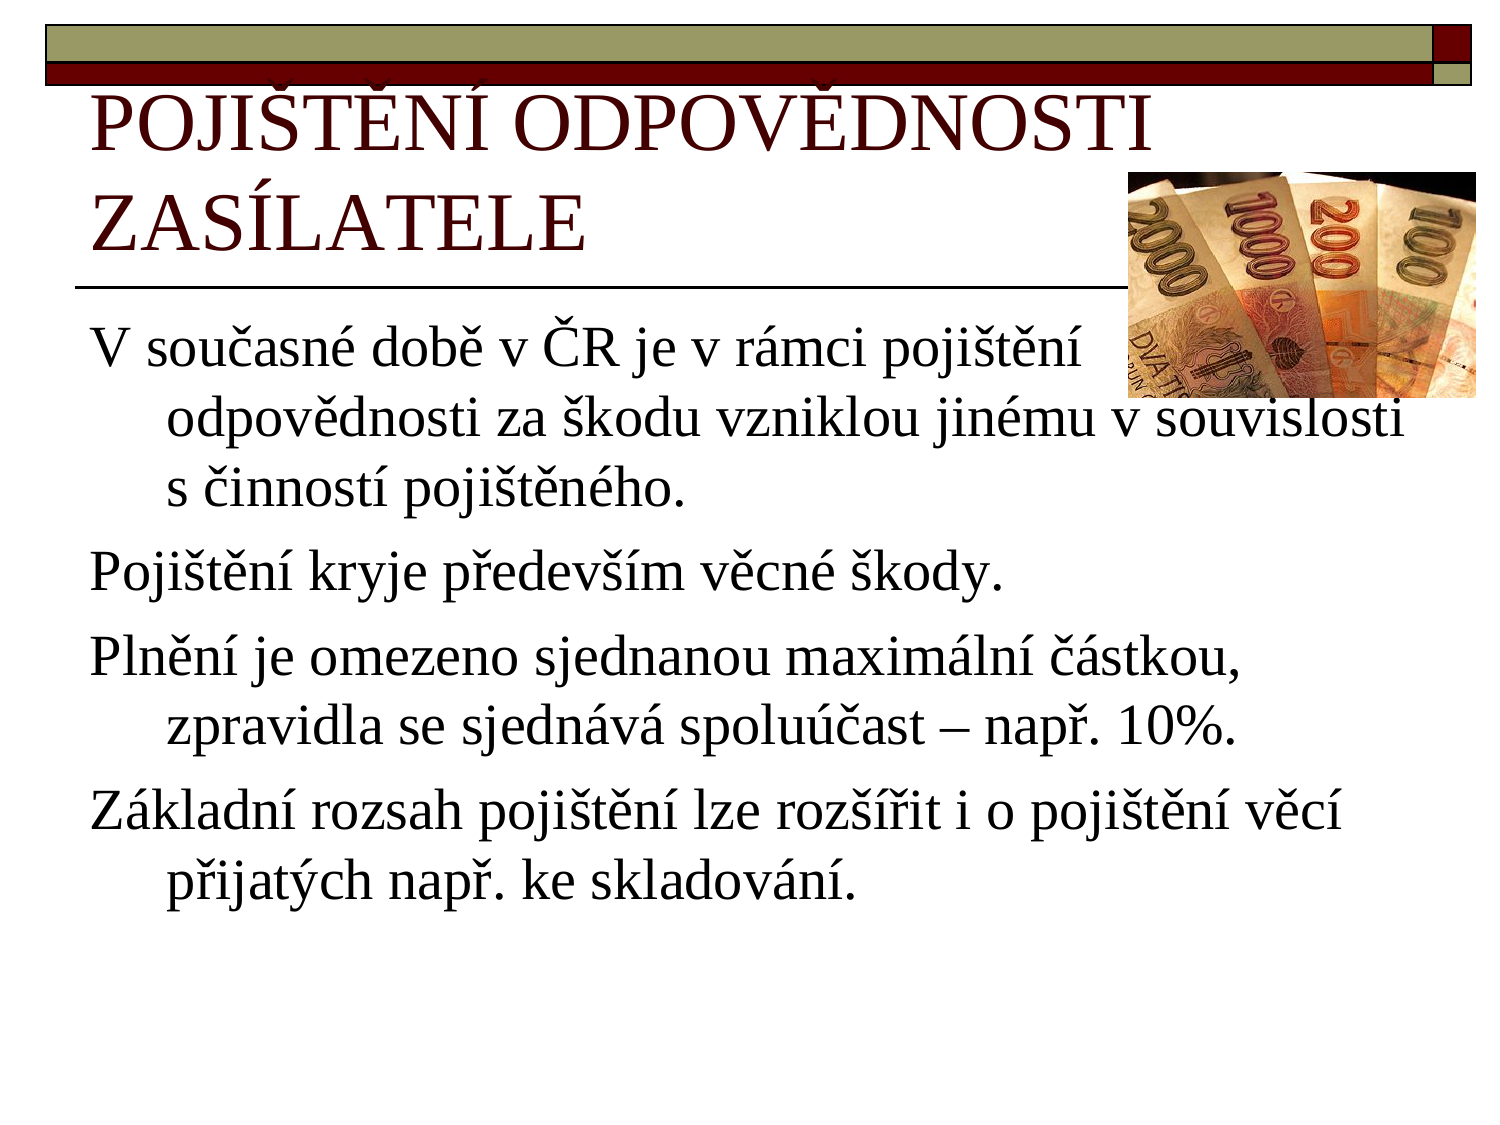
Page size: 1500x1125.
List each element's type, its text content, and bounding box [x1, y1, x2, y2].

list V současné době v ČR je v rámci pojištění odpovědnosti za škodu vzniklou jinému v souvislosti s činností pojištěného. Pojištění kryje především věcné škody. Plnění je omezeno sjednanou maximální částkou, zpravidla se sjednává spoluúčast – např. 10%. Základní rozsah pojištění lze rozšířit i o pojištění věcí přijatých např. ke skladování. [75, 299, 1426, 1006]
picture [1128, 172, 1476, 398]
title POJIŠTĚNÍ ODPOVĚDNOSTI ZASÍLATELE [75, 59, 1426, 275]
